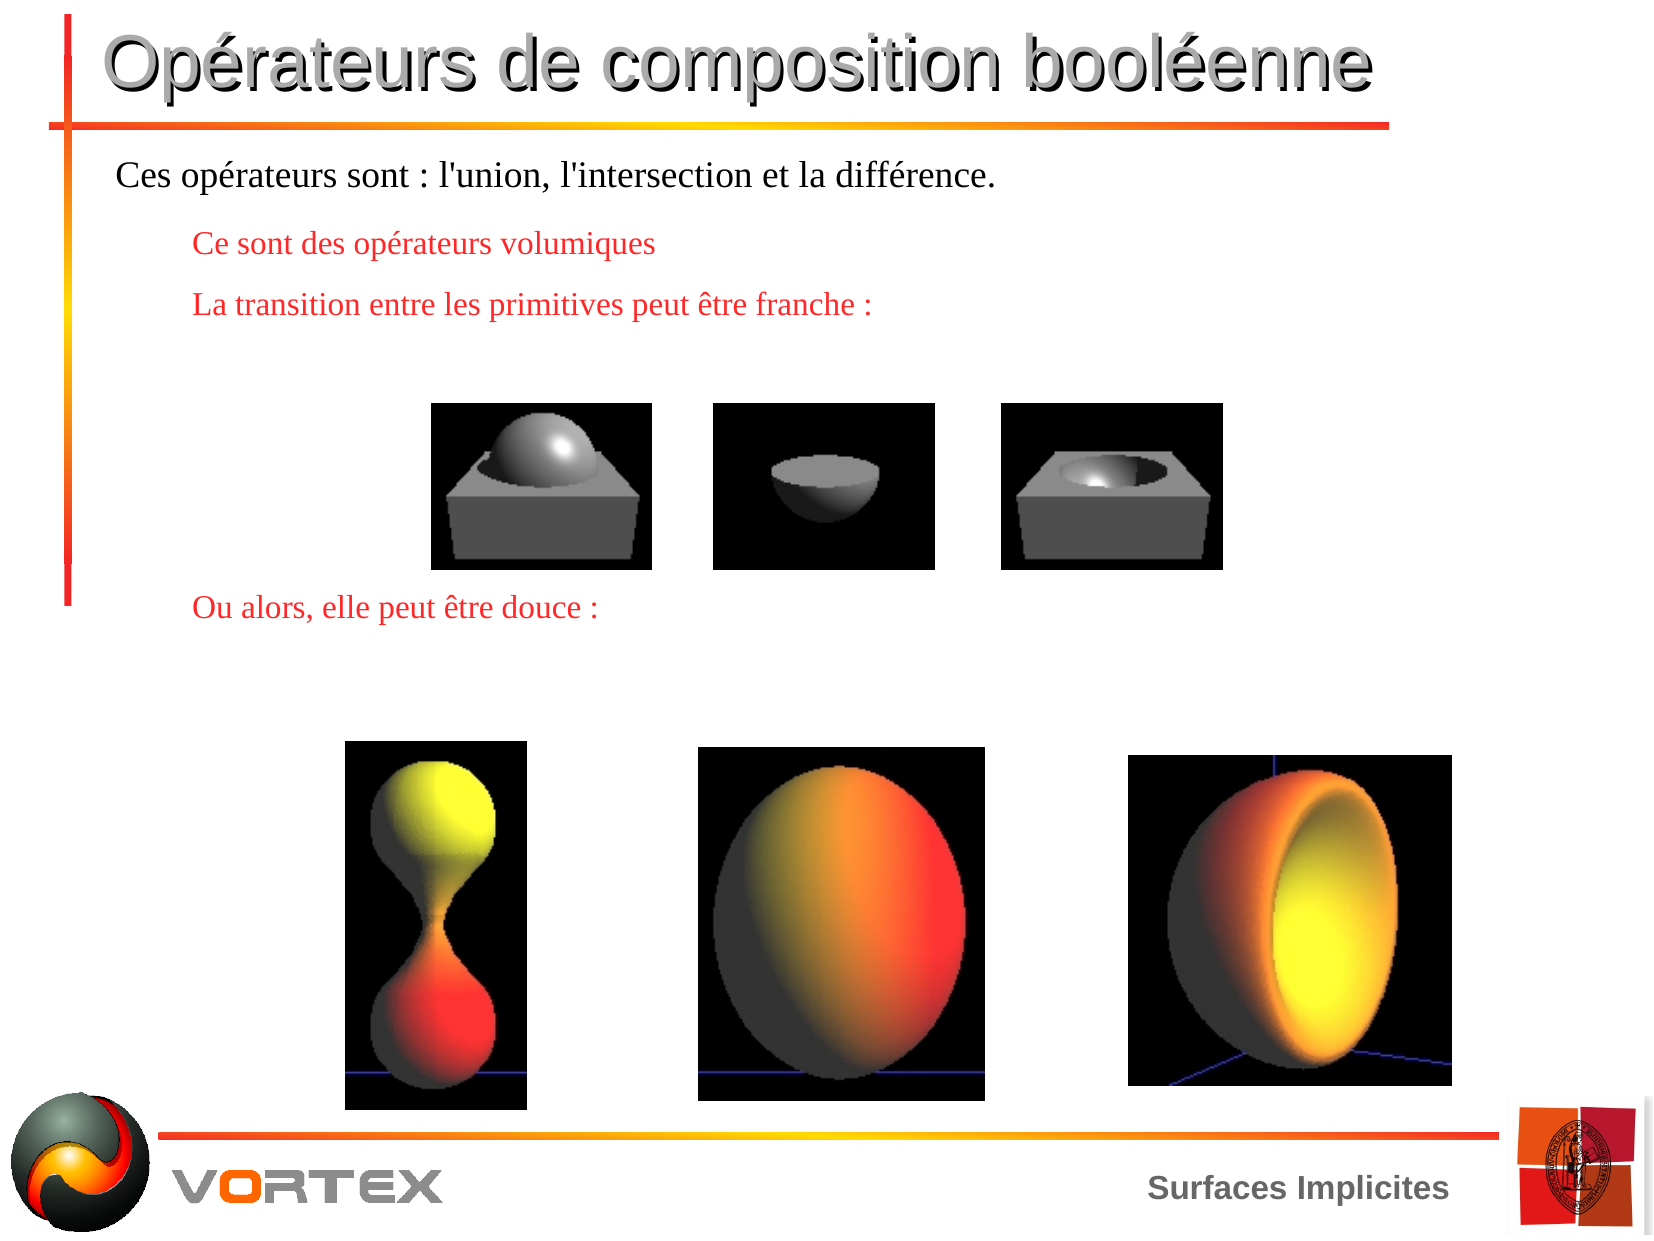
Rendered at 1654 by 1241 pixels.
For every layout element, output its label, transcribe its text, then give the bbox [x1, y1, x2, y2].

picture [698, 747, 985, 1101]
picture [1128, 755, 1452, 1086]
picture [11, 741, 527, 1232]
list Ces opérateurs sont : l'union, l'intersection et la différence. Ce sont des opérateurs volumiques La transition entre les primitives peut être franche : Ou alors, elle peut être douce : [97, 153, 1571, 1109]
title Opérateurs de composition booléenne [82, 4, 1392, 120]
picture [1505, 1096, 1653, 1235]
picture [713, 403, 935, 570]
picture [1001, 403, 1223, 570]
picture [431, 403, 652, 570]
